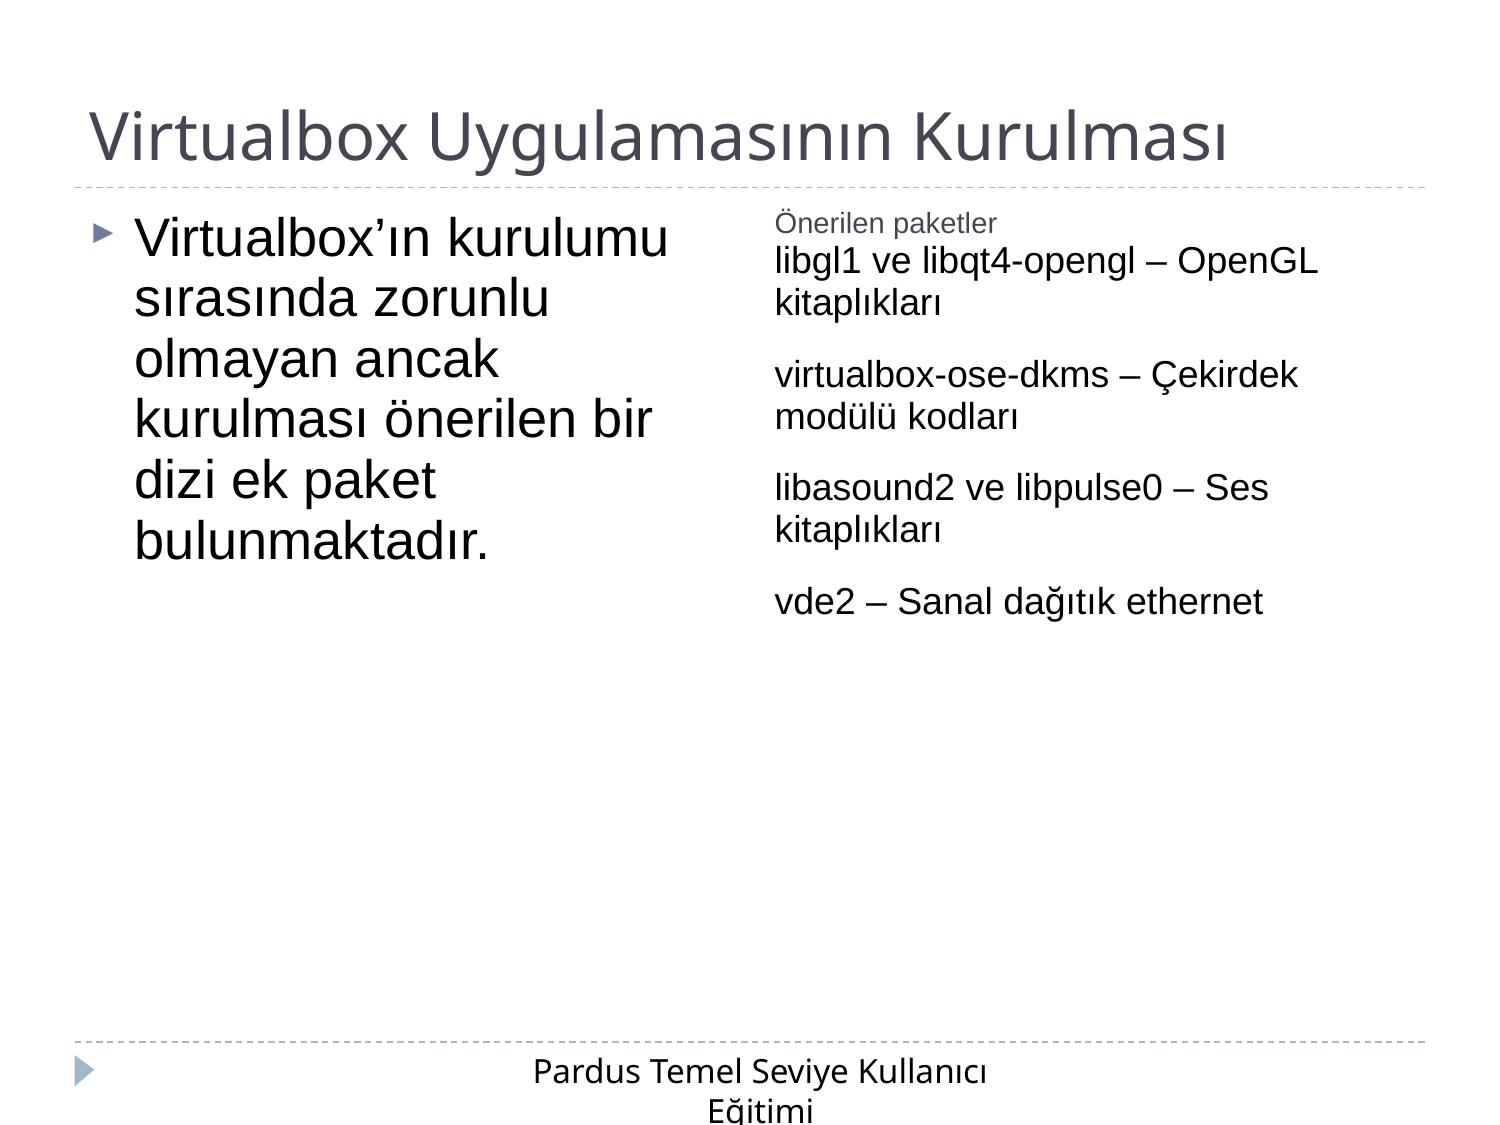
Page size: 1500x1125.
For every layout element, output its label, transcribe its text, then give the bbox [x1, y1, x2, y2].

list Virtualbox’ın kurulumu sırasında zorunlu olmayan ancak kurulması önerilen bir dizi ek paket bulunmaktadır. [75, 200, 738, 1010]
title Virtualbox Uygulamasının Kurulması [75, 37, 1425, 188]
list Önerilen paketler libgl1 ve libqt4-opengl – OpenGL kitaplıkları virtualbox-ose-dkms – Çekirdek modülü kodları libasound2 ve libpulse0 – Ses kitaplıkları vde2 – Sanal dağıtık ethernet [759, 199, 1423, 1010]
